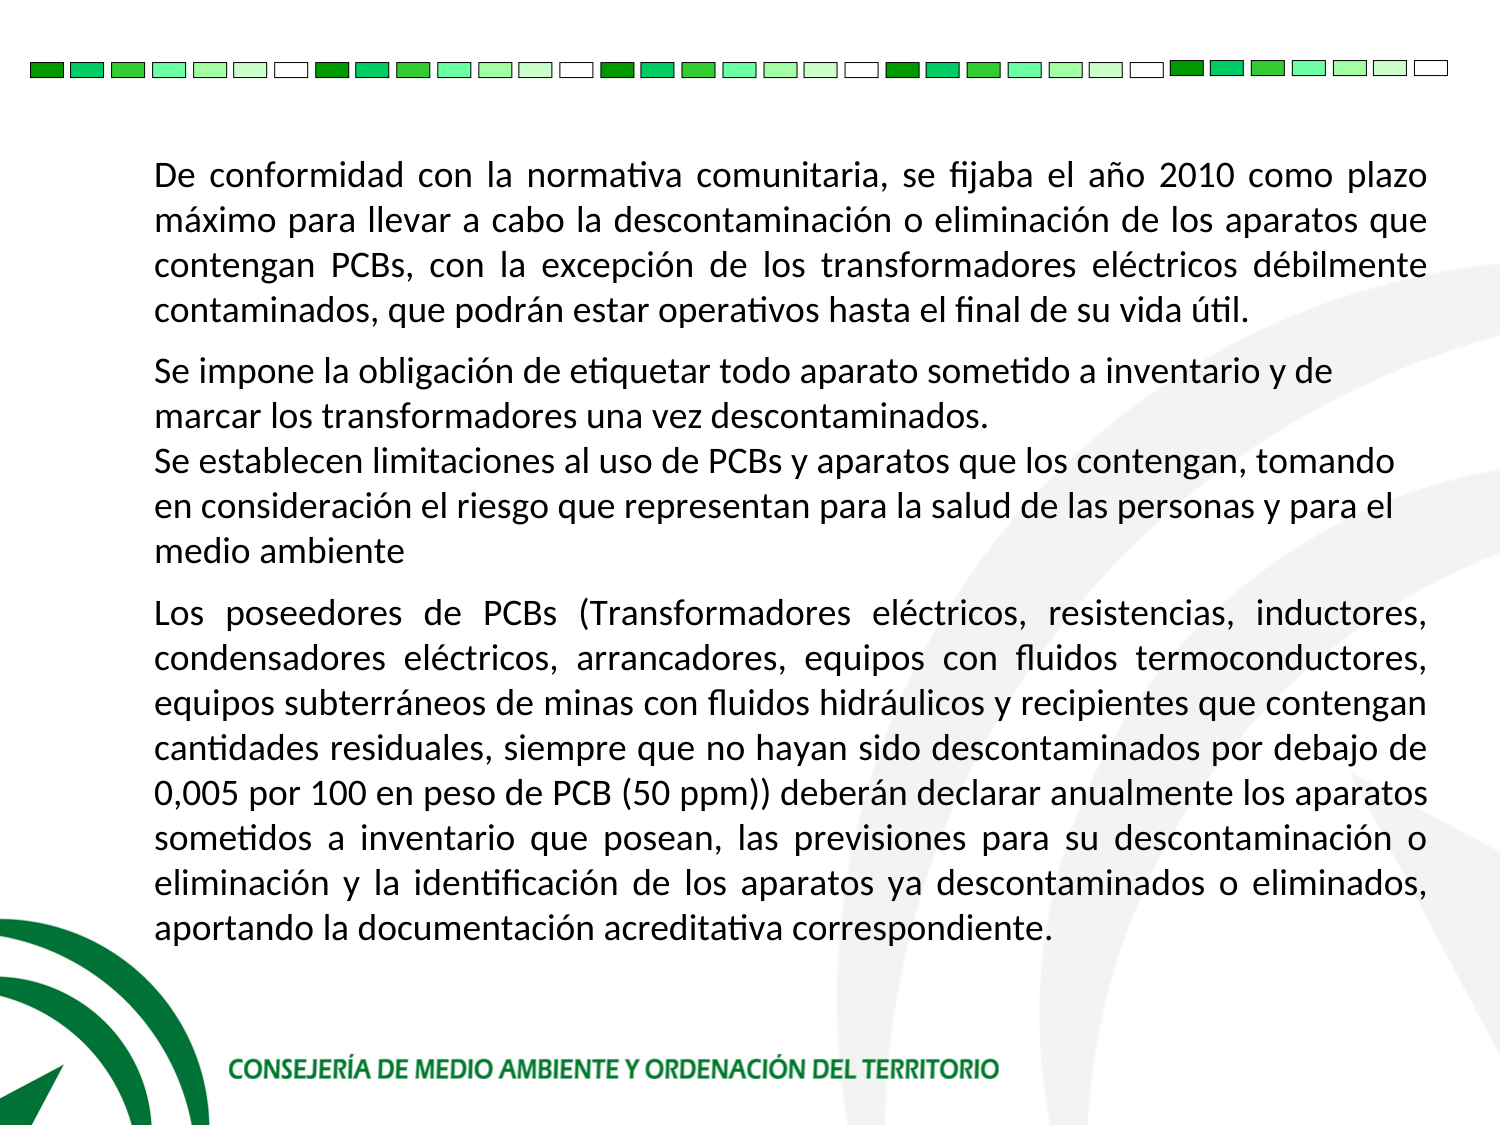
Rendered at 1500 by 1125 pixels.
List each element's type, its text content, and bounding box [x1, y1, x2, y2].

subtitle De conformidad con la normativa comunitaria, se fijaba el año 2010 como plazo máximo para llevar a cabo la descontaminación o eliminación de los aparatos que contengan PCBs, con la excepción de los transformadores eléctricos débilmente contaminados, que podrán estar operativos hasta el final de su vida útil. Se impone la obligación de etiquetar todo aparato sometido a inventario y de marcar los transformadores una vez descontaminados. Se establecen limitaciones al uso de PCBs y aparatos que los contengan, tomando en consideración el riesgo que representan para la salud de las personas y para el medio ambiente Los poseedores de PCBs (Transformadores eléctricos, resistencias, inductores, condensadores eléctricos, arrancadores, equipos con fluidos termoconductores, equipos subterráneos de minas con fluidos hidráulicos y recipientes que contengan cantidades residuales, siempre que no hayan sido descontaminados por debajo de 0,005 por 100 en peso de PCB (50 ppm)) deberán declarar anualmente los aparatos sometidos a inventario que posean, las previsiones para su descontaminación o eliminación y la identificación de los aparatos ya descontaminados o eliminados, aportando la documentación acreditativa correspondiente. [154, 149, 1430, 949]
picture [0, 0, 1500, 1125]
